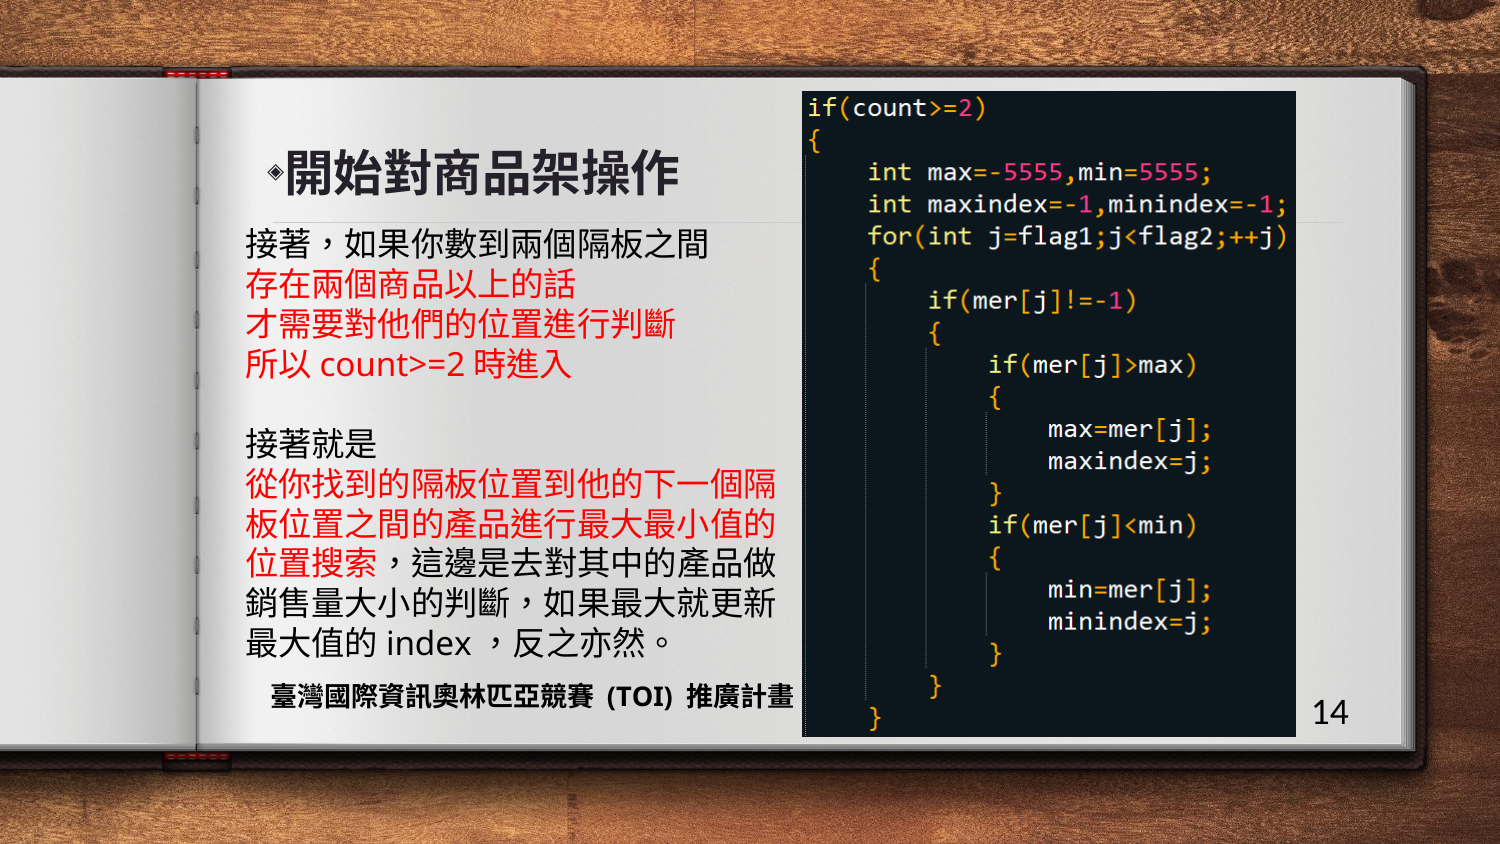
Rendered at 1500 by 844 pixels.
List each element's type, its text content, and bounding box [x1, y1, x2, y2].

text_box 接著，如果你數到兩個隔板之間 存在兩個商品以上的話 才需要對他們的位置進行判斷 所以count>=2時進入 接著就是 從你找到的隔板位置到他的下一個隔板位置之間的產品進行最大最小值的位置搜索，這邊是去對其中的產品做銷售量大小的判斷，如果最大就更新最大值的index，反之亦然。 [230, 215, 802, 676]
list 開始對商品架操作 [252, 126, 802, 215]
text_box [1296, 672, 1386, 737]
picture [802, 91, 1296, 737]
